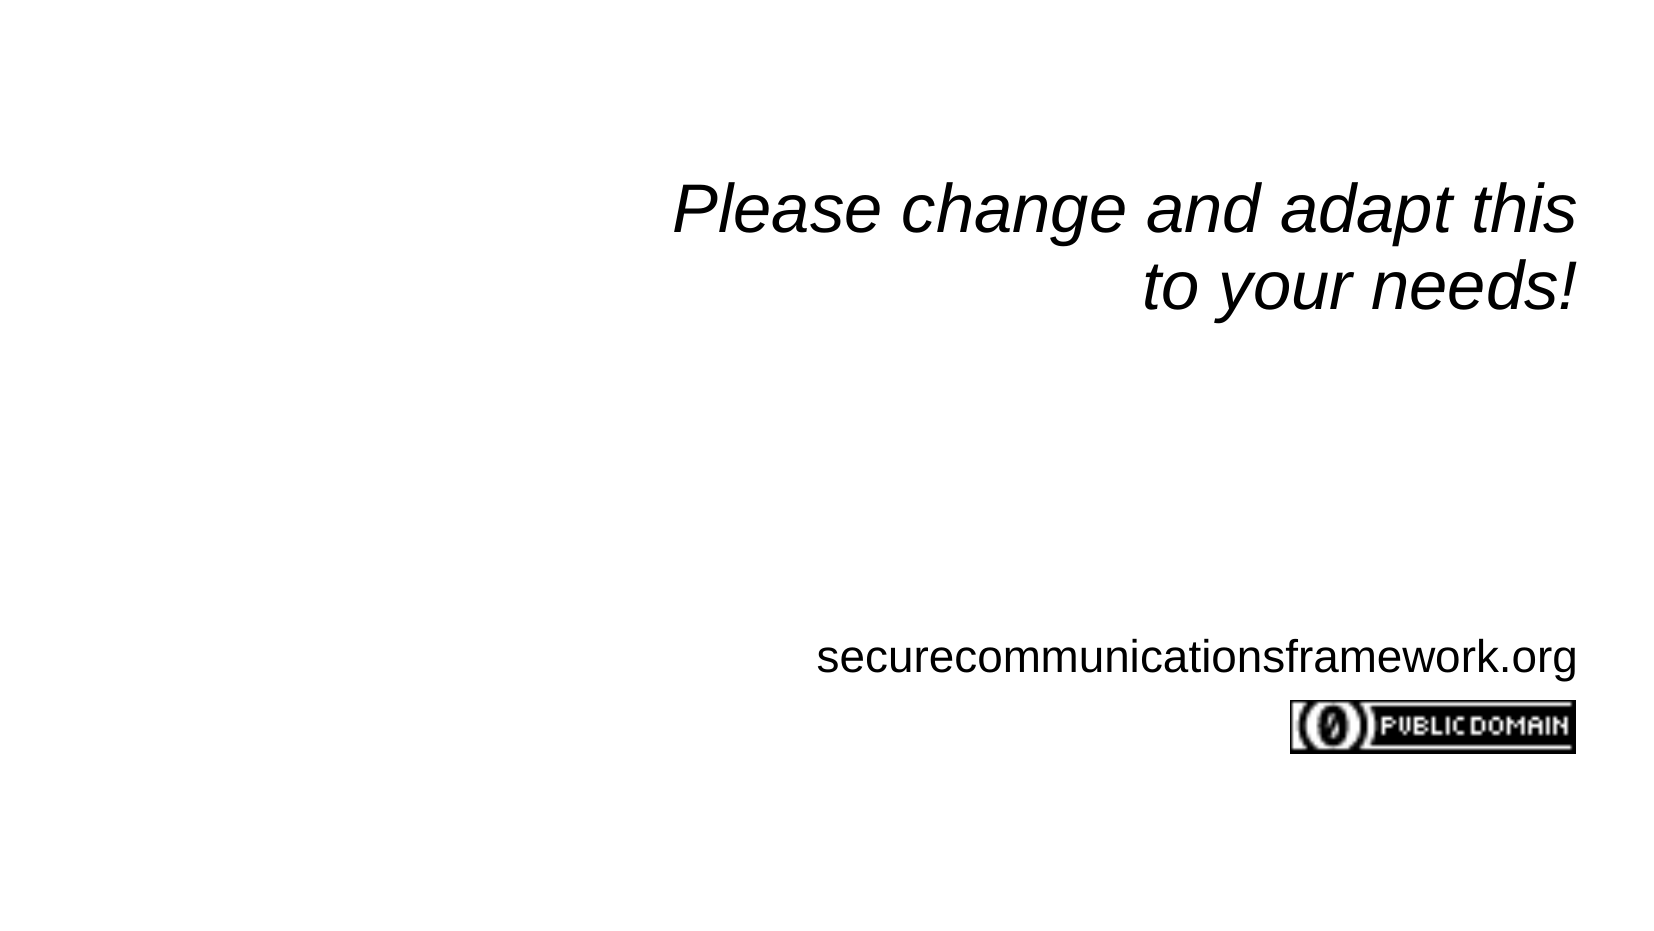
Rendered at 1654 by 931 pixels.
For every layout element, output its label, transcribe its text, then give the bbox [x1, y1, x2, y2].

picture [1290, 700, 1576, 754]
title Please change and adapt this to your needs! securecommunicationsframework.org [625, 170, 1579, 683]
